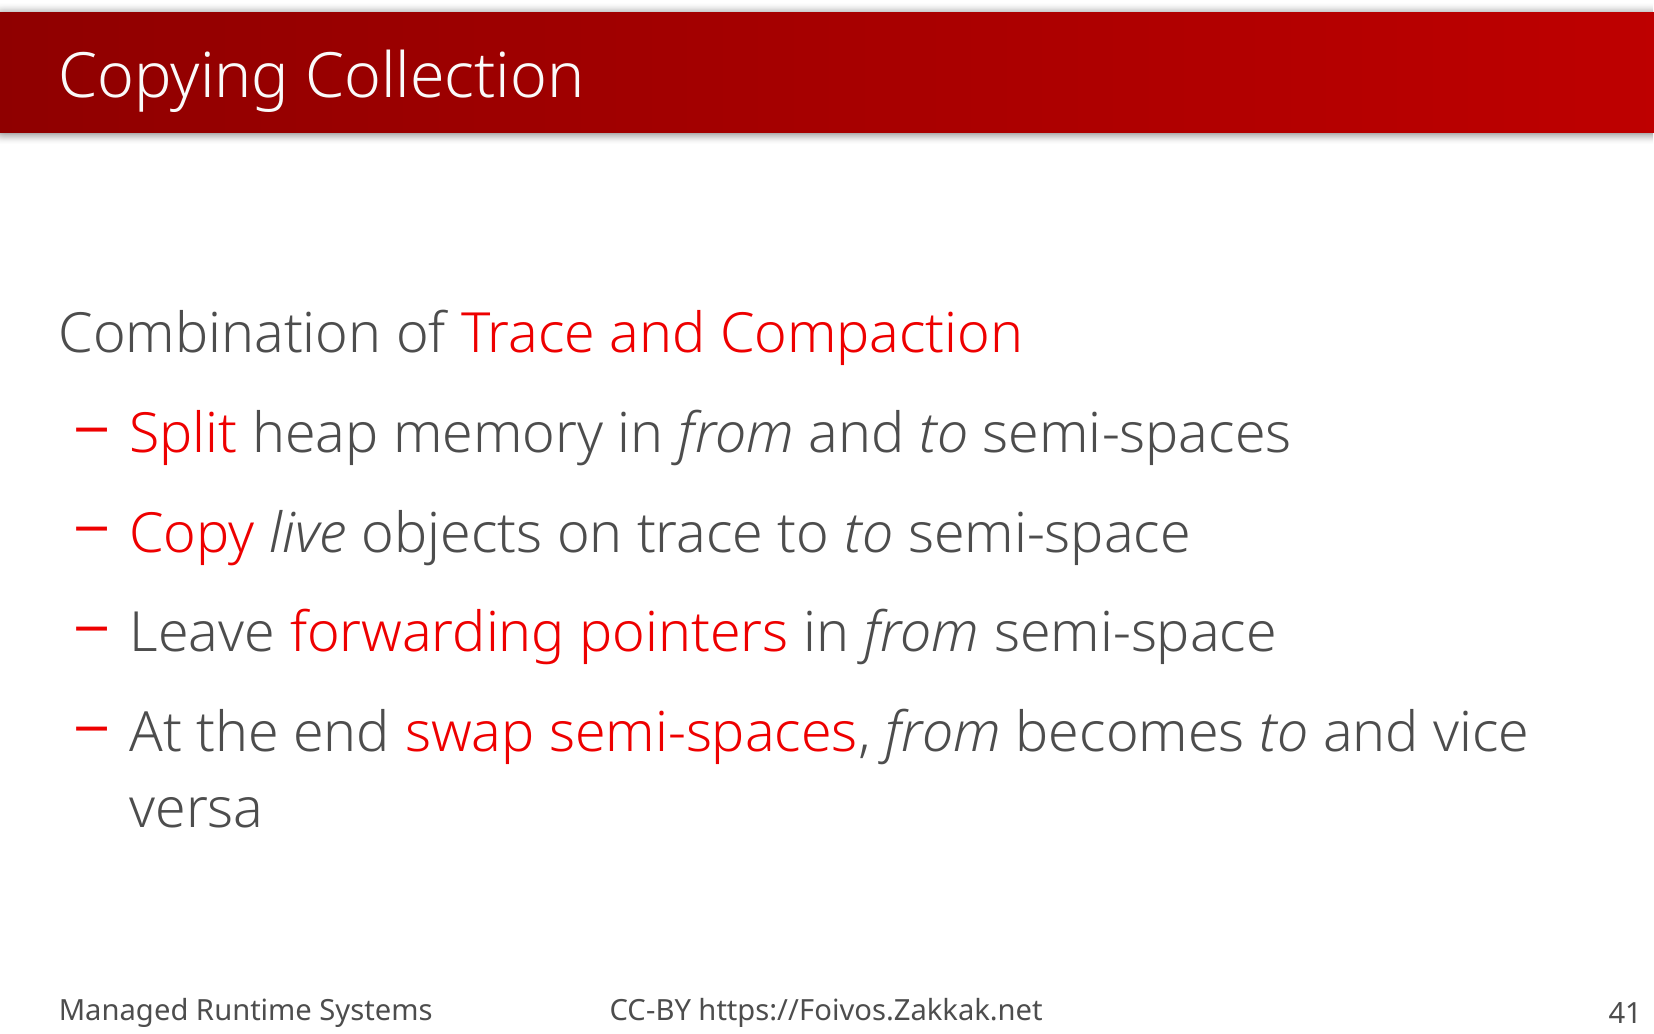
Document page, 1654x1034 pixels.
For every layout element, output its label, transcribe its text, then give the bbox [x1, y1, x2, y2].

list Combination of Trace and Compaction Split heap memory in from and to semi-spaces Copy live objects on trace to to semi-space Leave forwarding pointers in from semi-space At the end swap semi-spaces, from becomes to and vice versa [58, 177, 1594, 960]
title Copying Collection [58, 7, 1329, 139]
